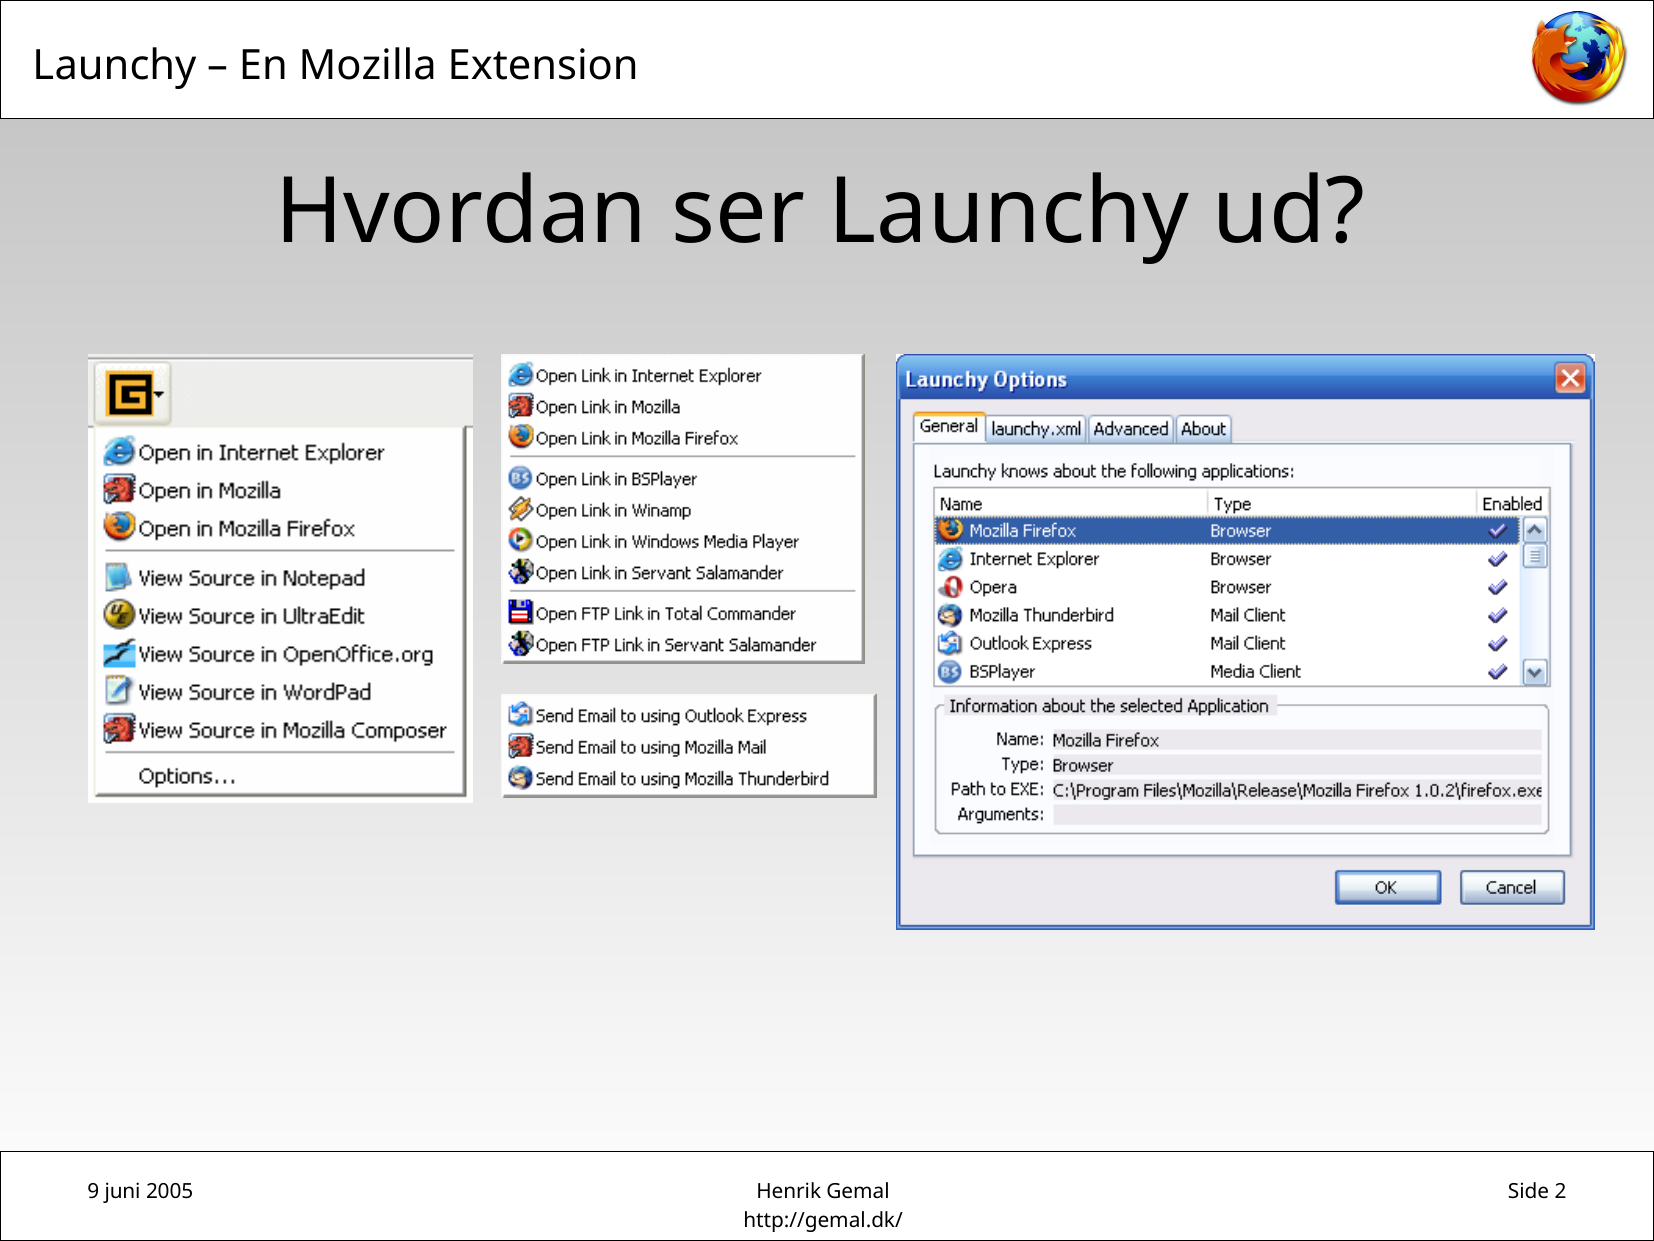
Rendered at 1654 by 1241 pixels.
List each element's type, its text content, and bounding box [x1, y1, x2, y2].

picture [88, 354, 473, 803]
picture [501, 354, 865, 664]
picture [501, 694, 877, 798]
picture [896, 354, 1595, 930]
picture [1529, 11, 1630, 108]
title Hvordan ser Launchy ud? [76, 147, 1565, 267]
list [76, 288, 1566, 1098]
